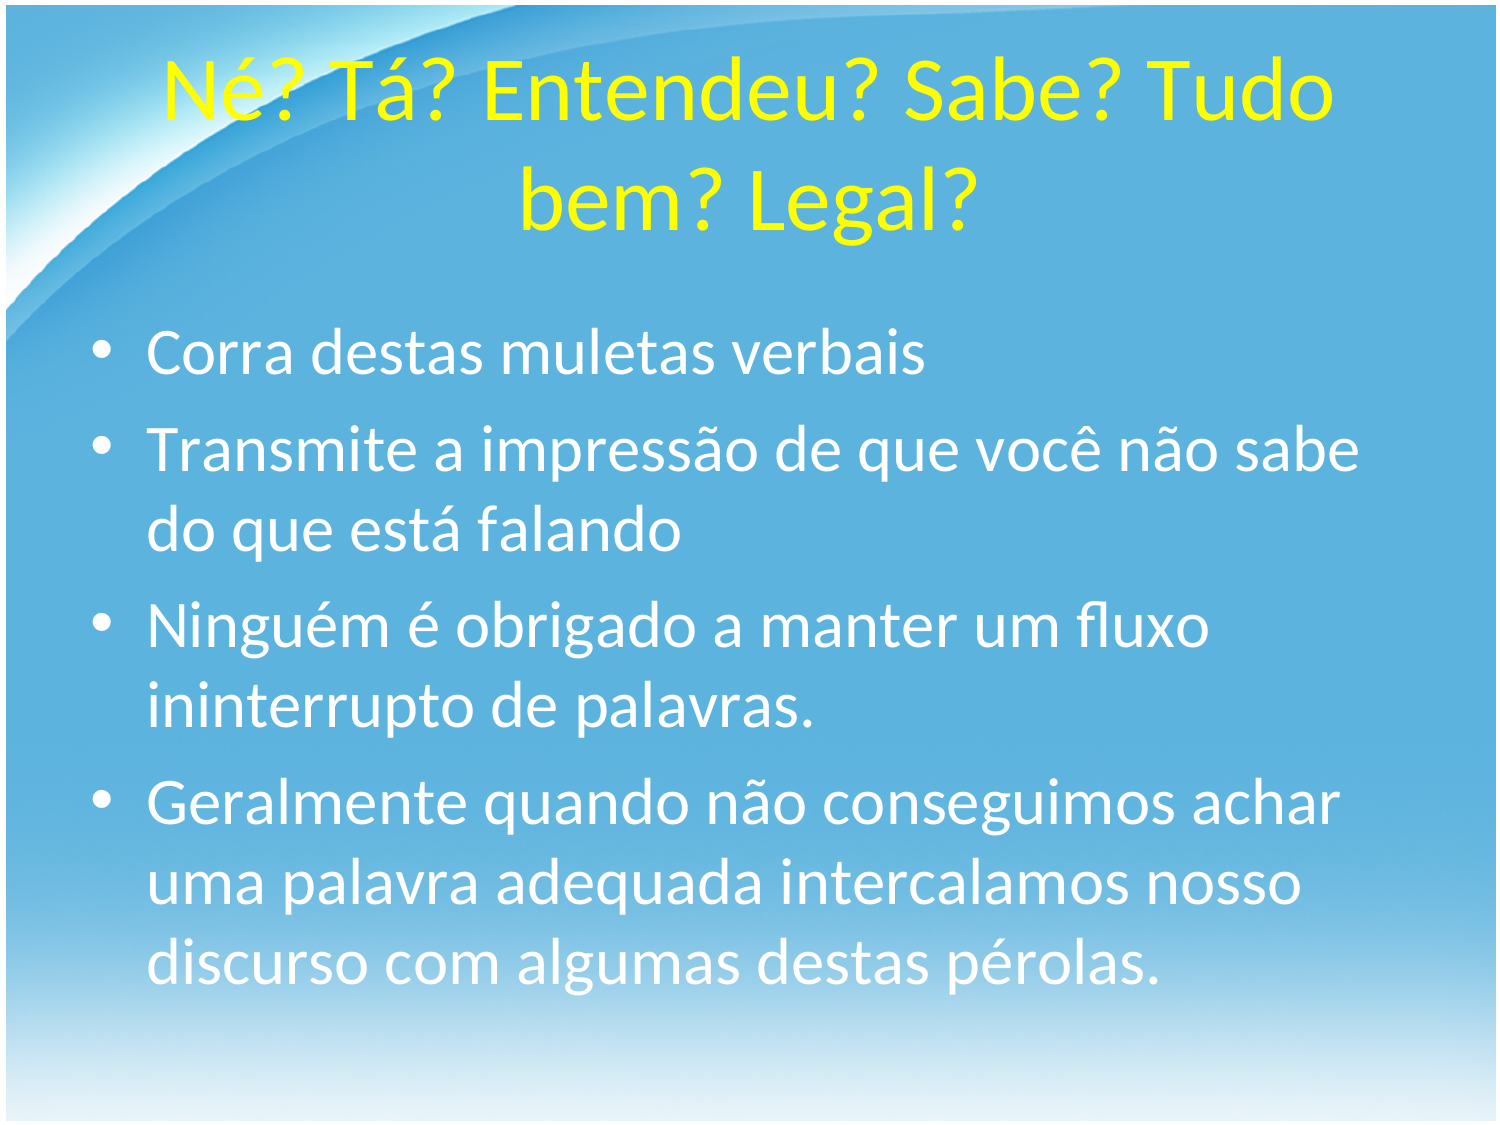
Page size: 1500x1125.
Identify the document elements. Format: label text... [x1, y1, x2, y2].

text_box Corra destas muletas verbais Transmite a impressão de que você não sabe do que está falando Ninguém é obrigado a manter um fluxo ininterrupto de palavras. Geralmente quando não conseguimos achar uma palavra adequada intercalamos nosso discurso com algumas destas pérolas. [75, 300, 1426, 1043]
title Né? Tá? Entendeu? Sabe? Tudo bem? Legal? [75, 21, 1425, 257]
picture [0, 0, 1500, 1125]
